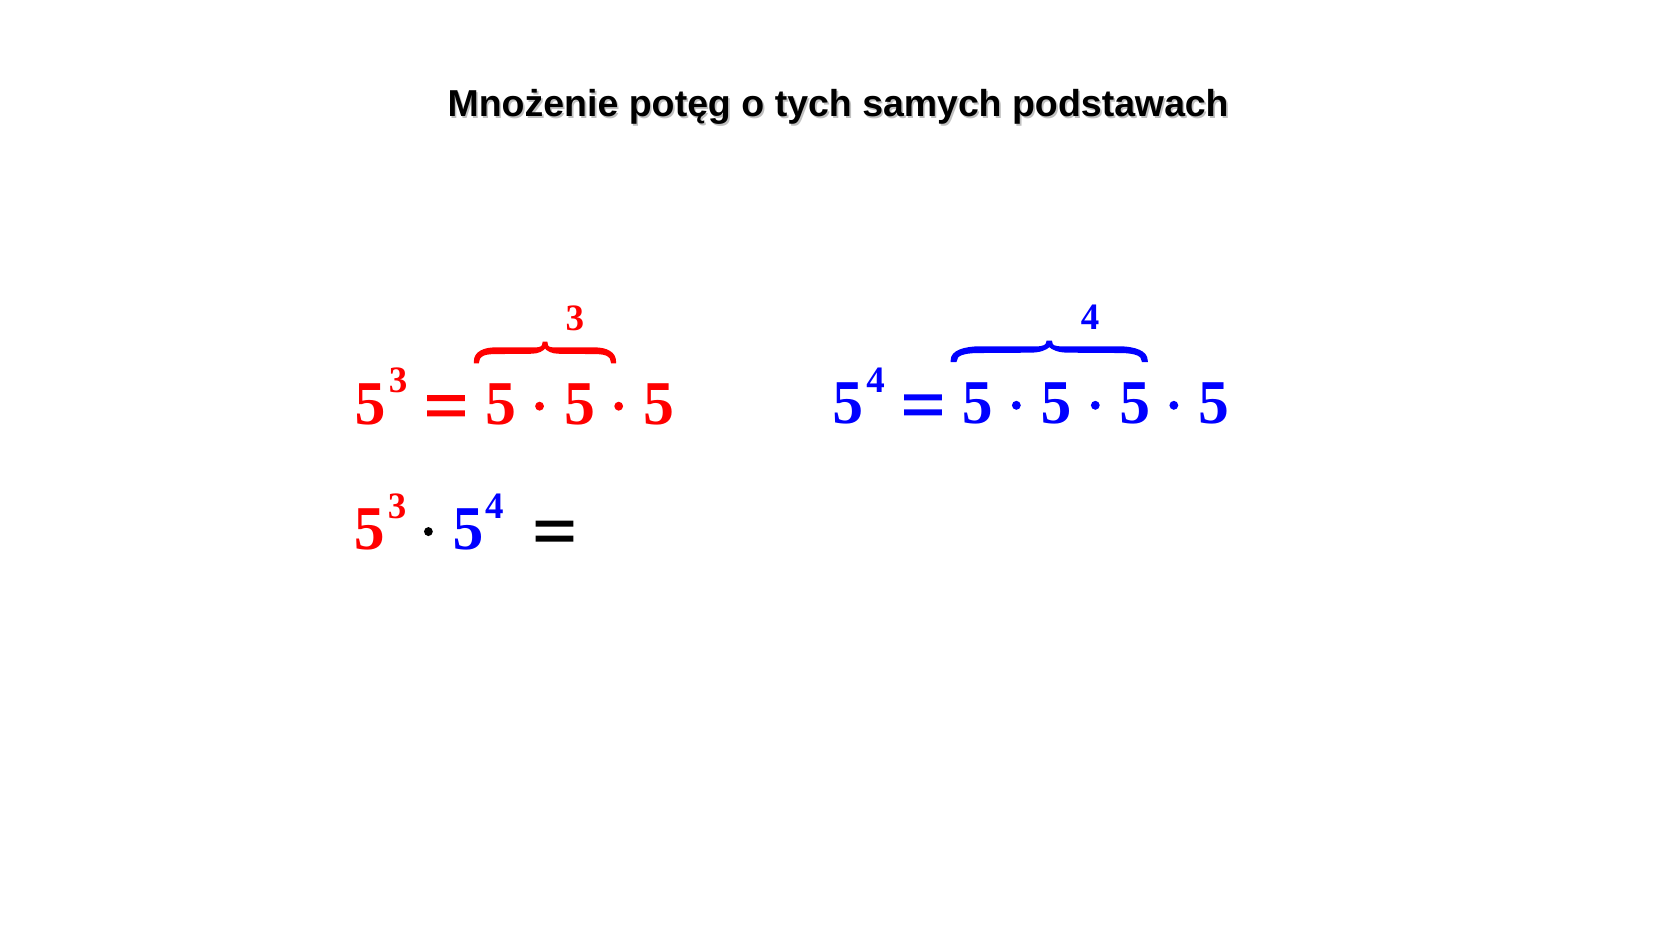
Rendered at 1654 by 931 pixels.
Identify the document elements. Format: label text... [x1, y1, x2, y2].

chart [347, 485, 594, 564]
text_box Mnożenie potęg o tych samych podstawach [432, 75, 1261, 136]
chart [826, 296, 1241, 437]
chart [348, 297, 684, 438]
